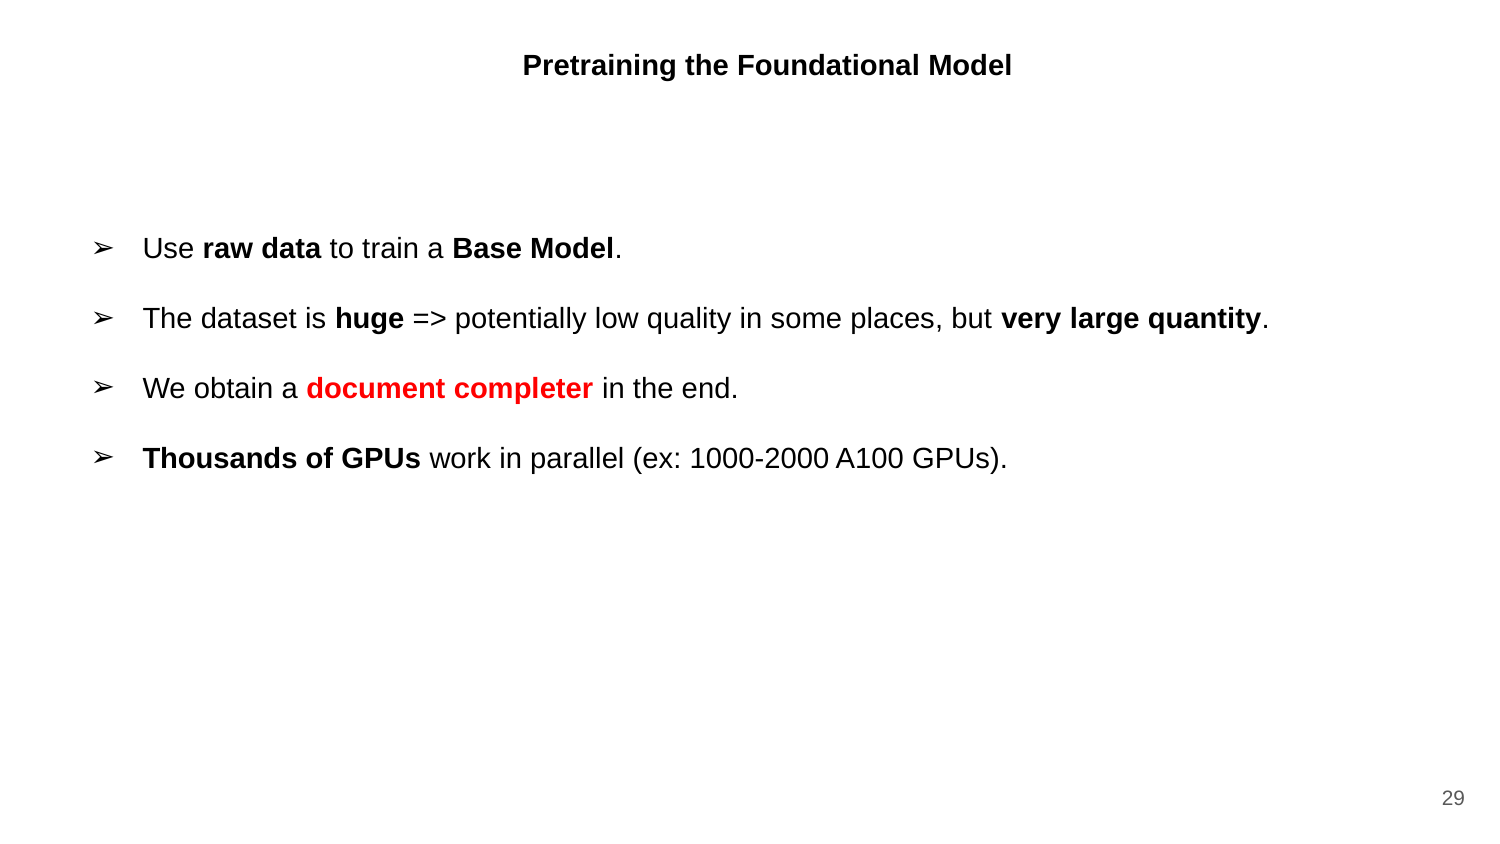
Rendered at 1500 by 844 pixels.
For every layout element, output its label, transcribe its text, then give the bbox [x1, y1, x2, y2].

text_box Use raw data to train a Base Model. The dataset is huge => potentially low quality in some places, but very large quantity. We obtain a document completer in the end. Thousands of GPUs work in parallel (ex: 1000-2000 A100 GPUs). [52, 214, 1333, 512]
text_box Pretraining the Foundational Model [507, 31, 1033, 101]
slide_number <number> [1389, 764, 1480, 830]
